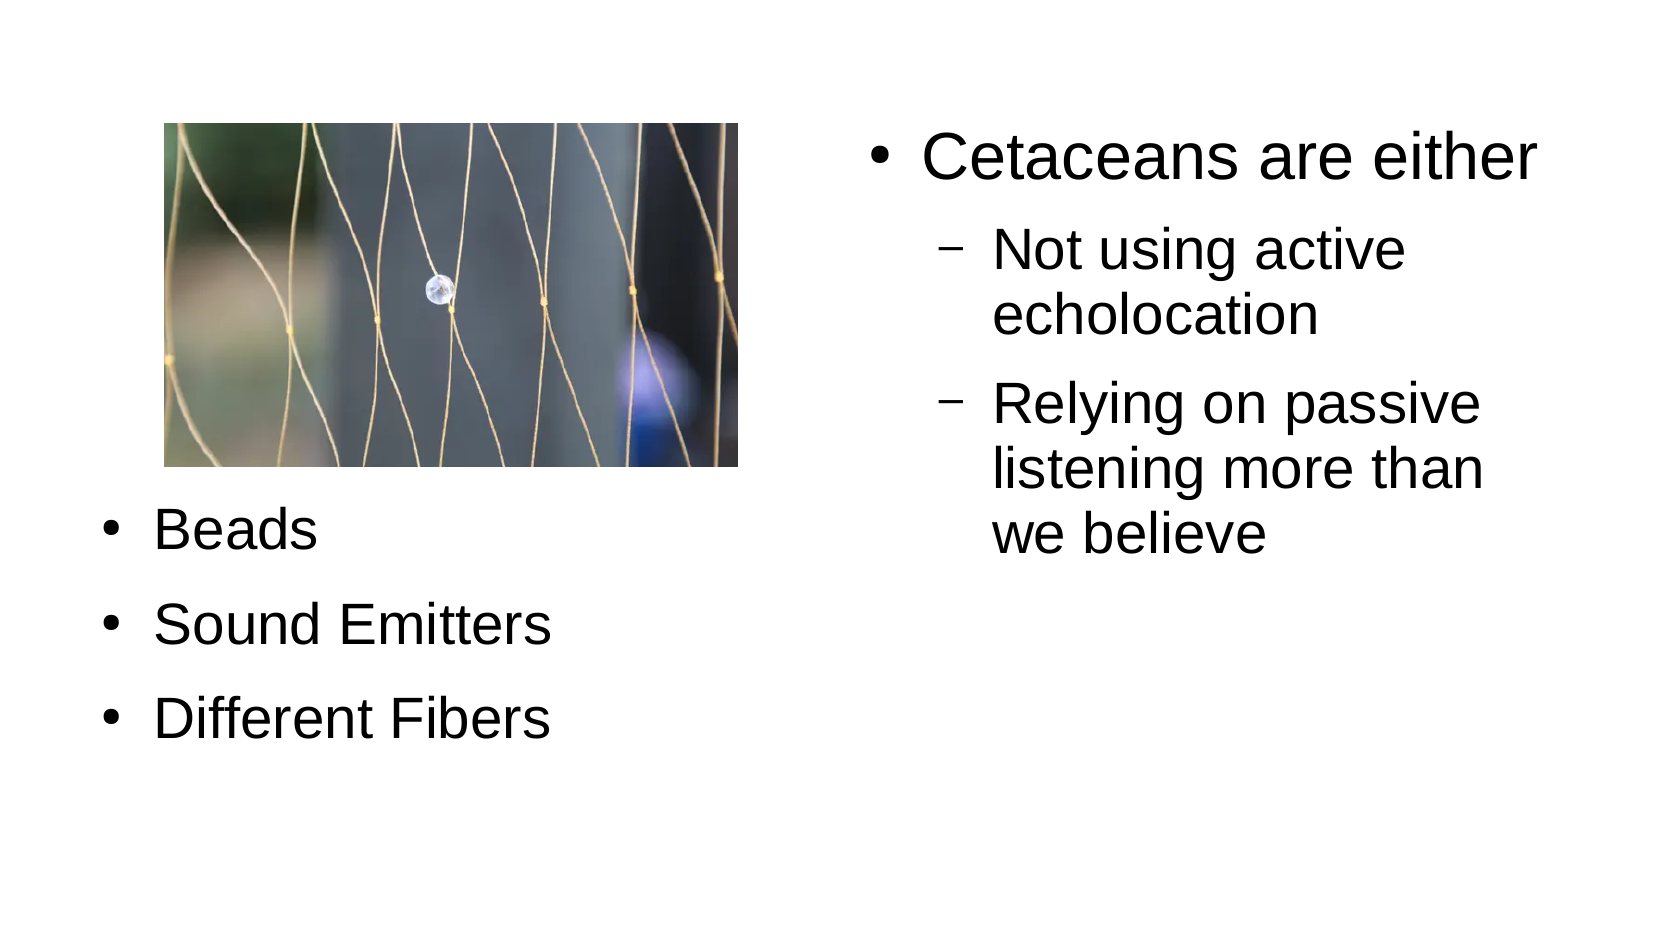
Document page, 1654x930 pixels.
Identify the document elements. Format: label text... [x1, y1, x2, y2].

picture [164, 123, 738, 468]
list Cetaceans are either Not using active echolocation Relying on passive listening more than we believe [850, 118, 1577, 846]
list Beads Sound Emitters Different Fibers [83, 497, 810, 844]
